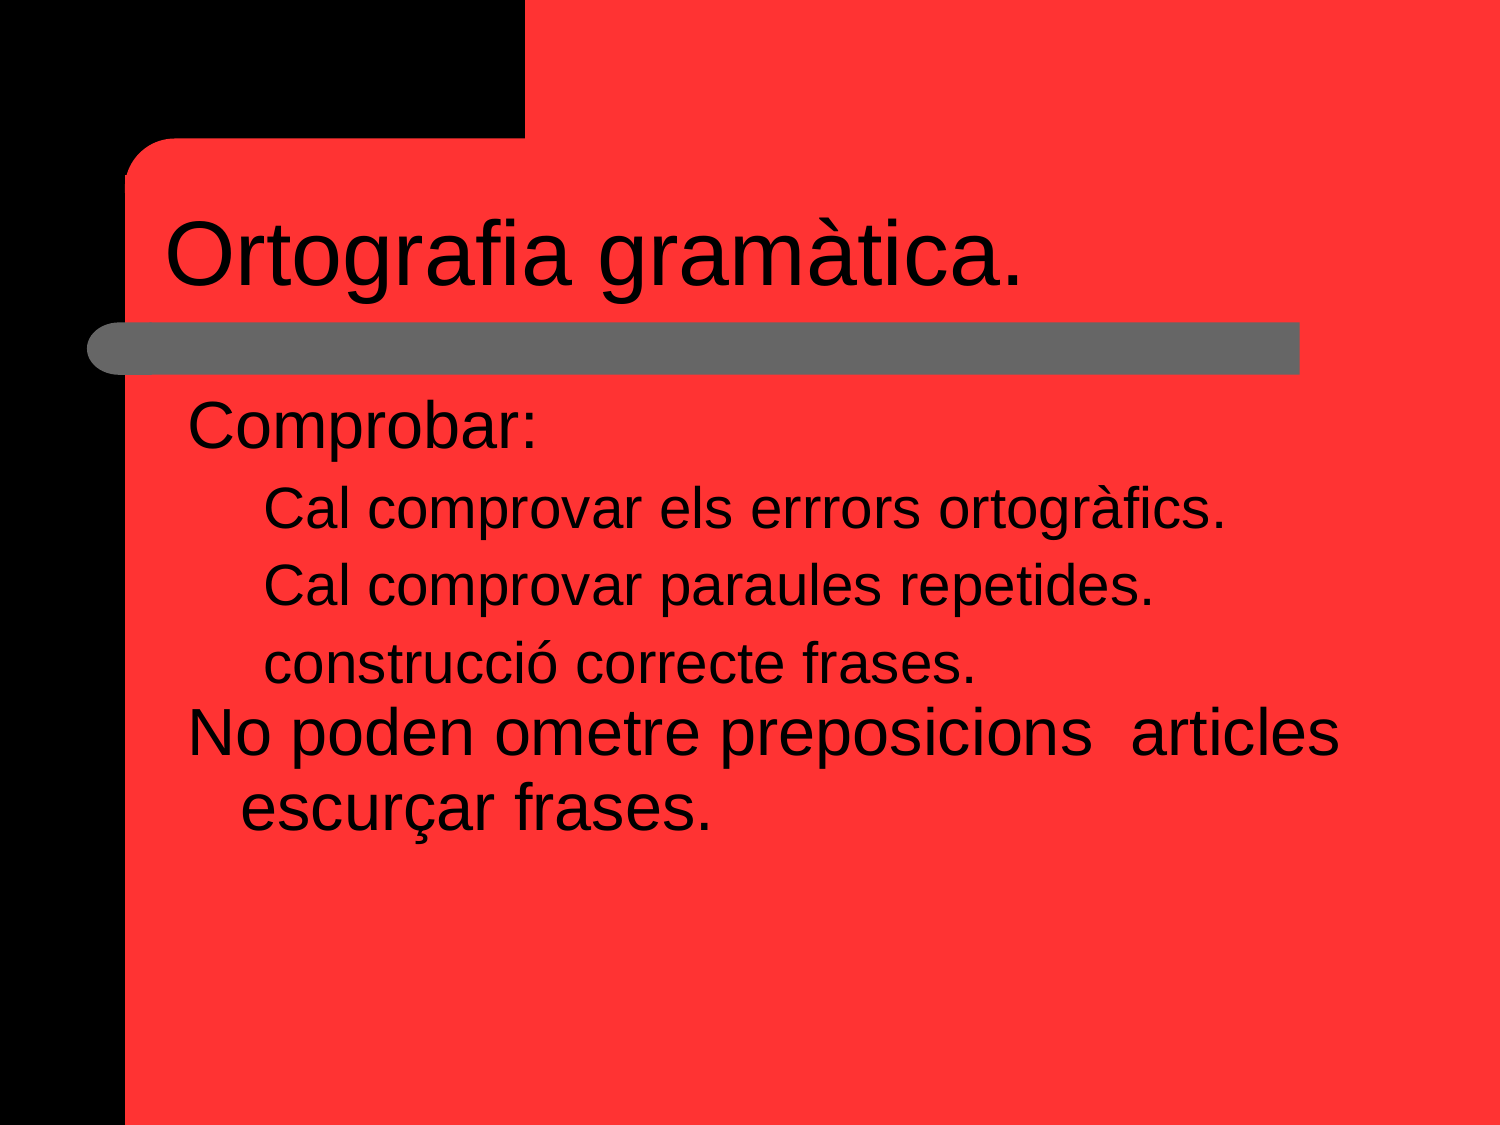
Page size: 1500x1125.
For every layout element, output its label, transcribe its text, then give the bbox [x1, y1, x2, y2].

list Comprobar: Cal comprovar els errrors ortogràfics. Cal comprovar paraules repetides. construcció correcte frases. No poden ometre preposicions articles escurçar frases. [154, 380, 1468, 1112]
title Ortografia gramàtica. [149, 124, 1463, 313]
